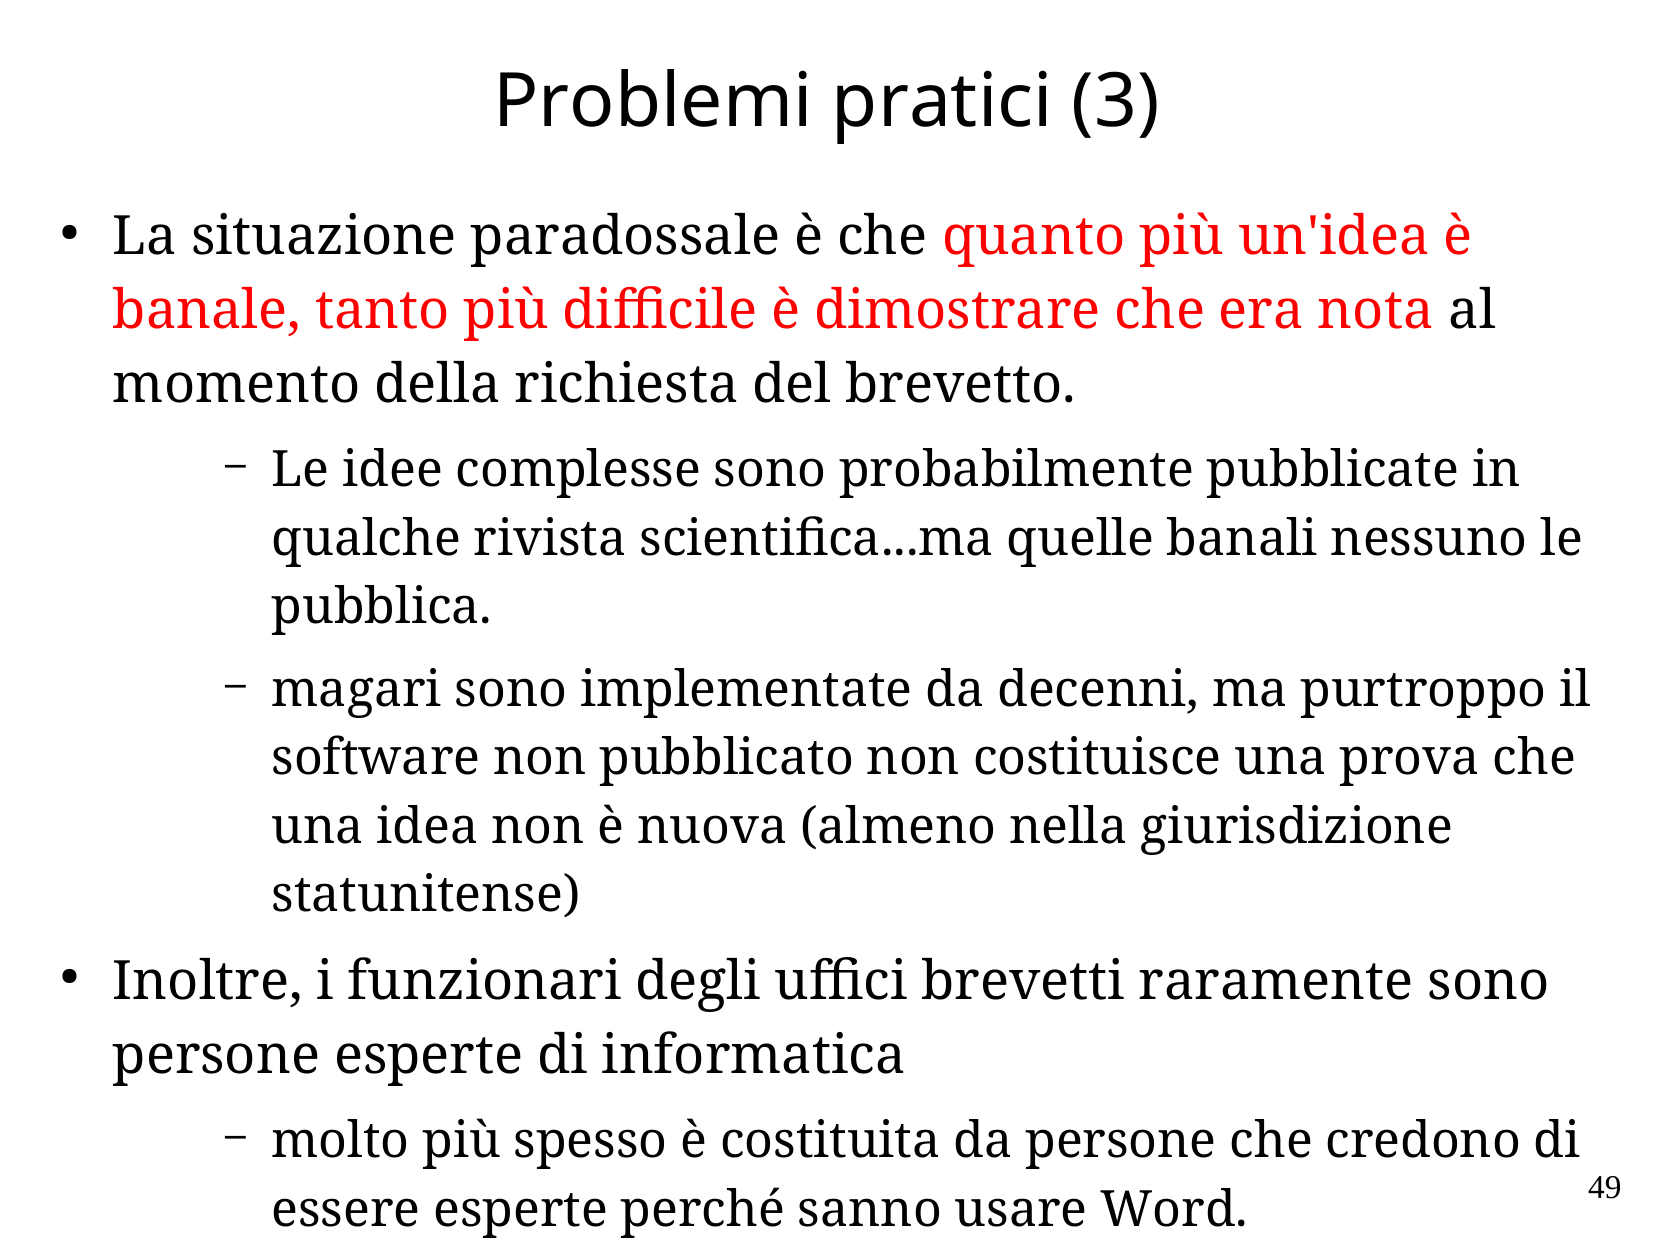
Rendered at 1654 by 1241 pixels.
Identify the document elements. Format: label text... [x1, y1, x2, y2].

list La situazione paradossale è che quanto più un'idea è banale, tanto più difficile è dimostrare che era nota al momento della richiesta del brevetto. Le idee complesse sono probabilmente pubblicate in qualche rivista scientifica...ma quelle banali nessuno le pubblica. magari sono implementate da decenni, ma purtroppo il software non pubblicato non costituisce una prova che una idea non è nuova (almeno nella giurisdizione statunitense) Inoltre, i funzionari degli uffici brevetti raramente sono persone esperte di informatica molto più spesso è costituita da persone che credono di essere esperte perché sanno usare Word. solo da poco tempo in USA i legali che si occupano di brevetti possono essere laureati in informatica. [42, 196, 1612, 1187]
title Problemi pratici (3) [37, 30, 1617, 166]
